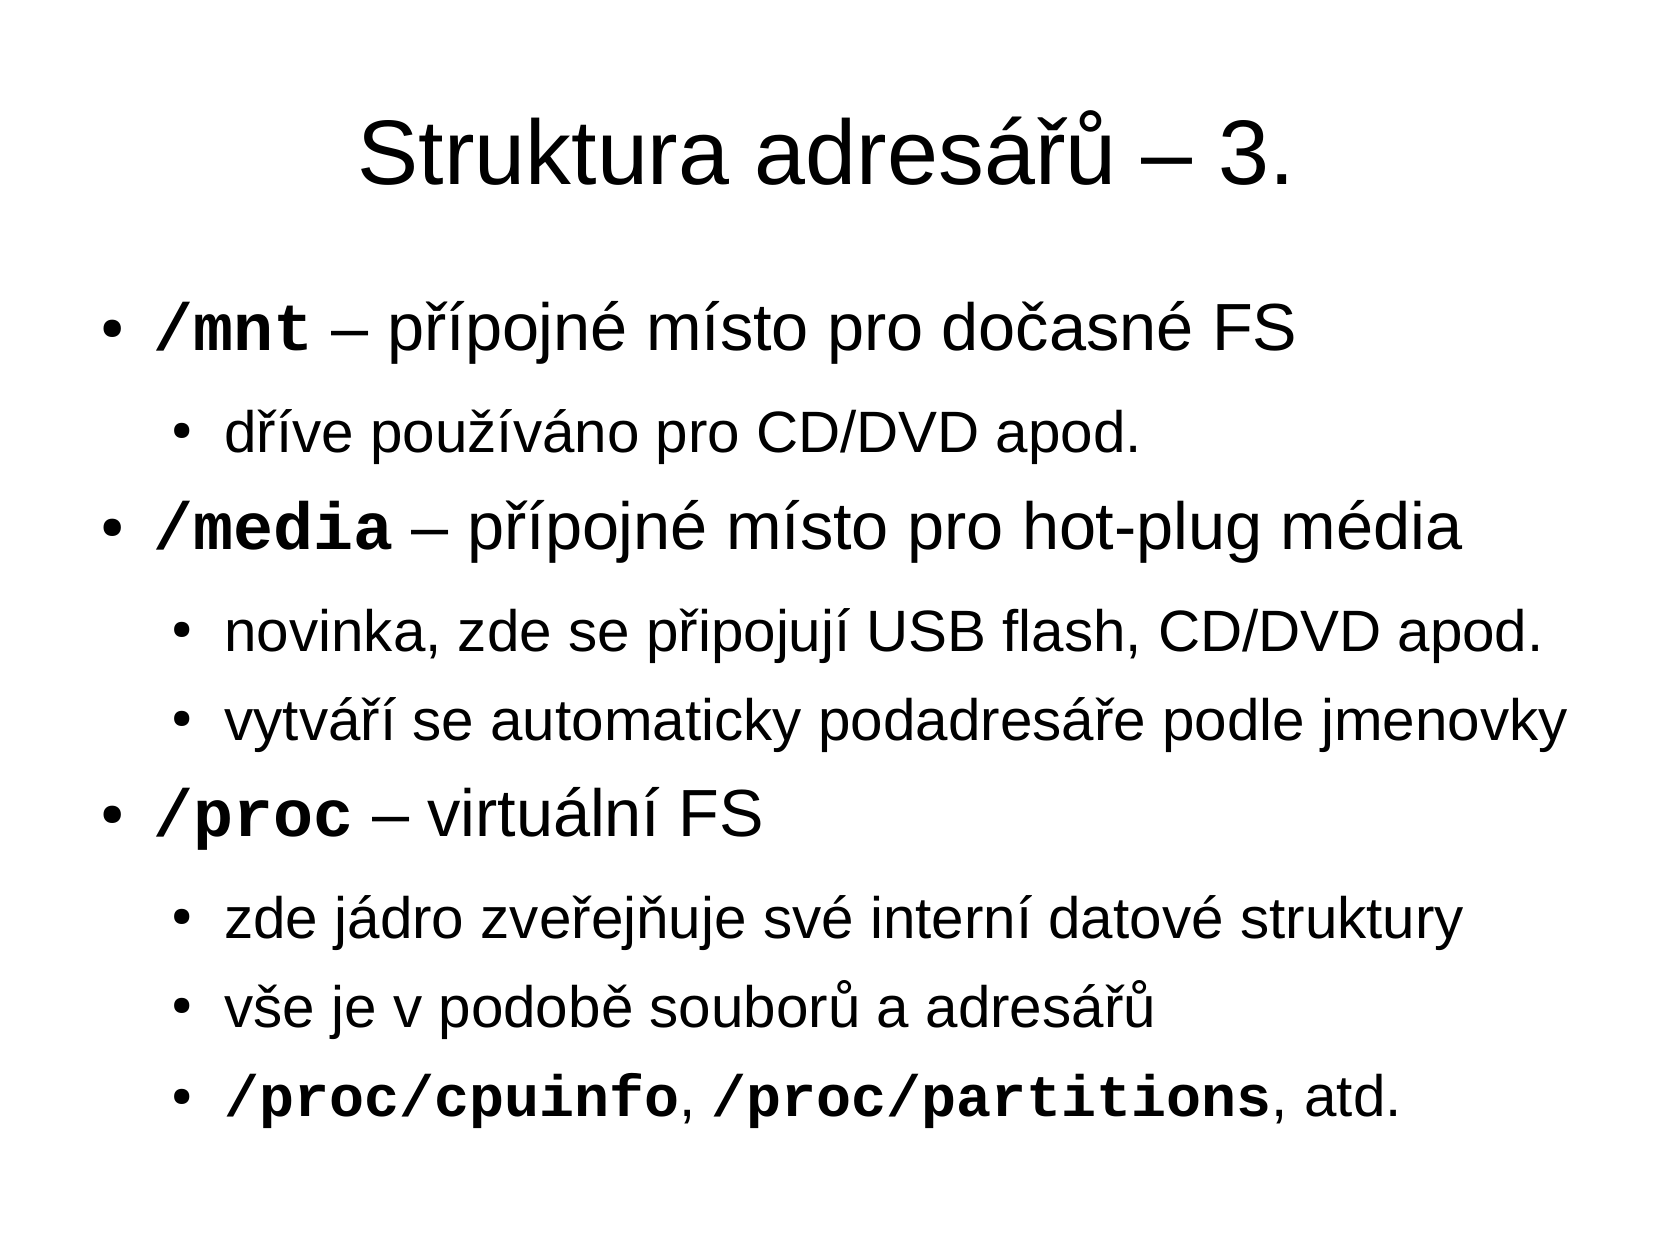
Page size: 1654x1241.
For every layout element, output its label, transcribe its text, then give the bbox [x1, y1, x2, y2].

title Struktura adresářů – 3. [82, 56, 1571, 250]
list /mnt – přípojné místo pro dočasné FS dříve používáno pro CD/DVD apod. /media – přípojné místo pro hot-plug média novinka, zde se připojují USB flash, CD/DVD apod. vytváří se automaticky podadresáře podle jmenovky /proc – virtuální FS zde jádro zveřejňuje své interní datové struktury vše je v podobě souborů a adresářů /proc/cpuinfo, /proc/partitions, atd. [82, 290, 1571, 1133]
